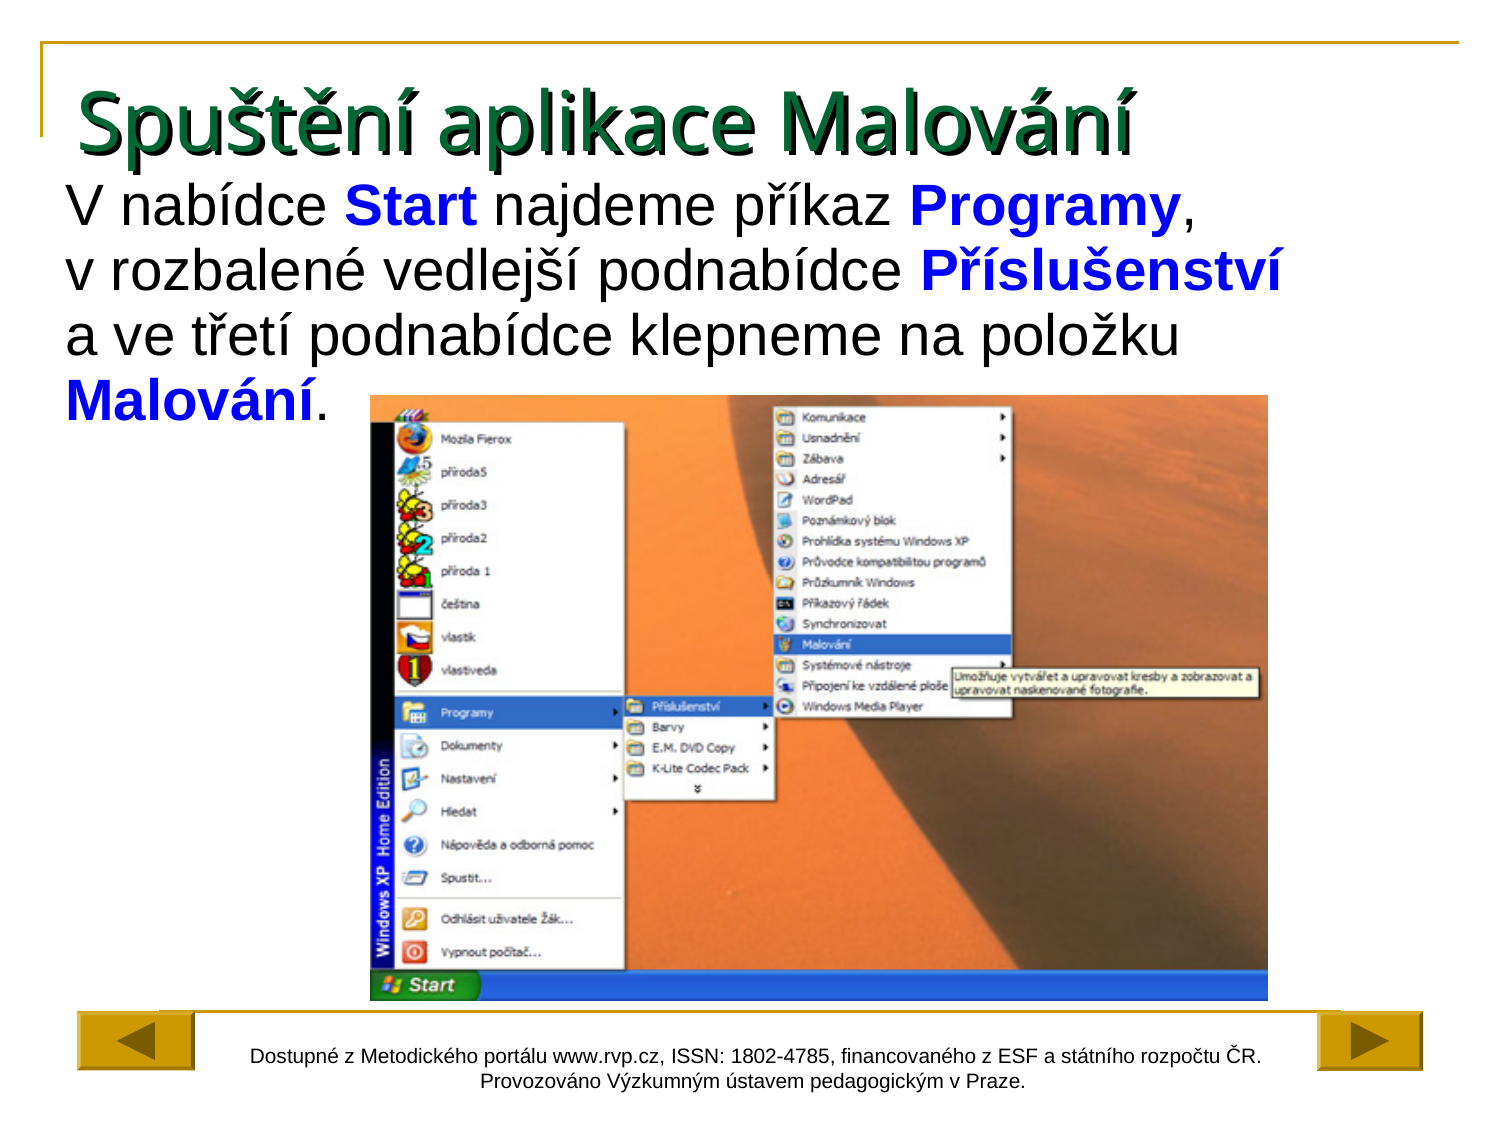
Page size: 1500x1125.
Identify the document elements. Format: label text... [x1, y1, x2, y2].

text_box [1318, 1011, 1424, 1071]
text_box [78, 1011, 195, 1071]
title Spuštění aplikace Malování [61, 54, 1231, 165]
list V nabídce Start najdeme příkaz Programy, v rozbalené vedlejší podnabídce Příslušenství a ve třetí podnabídce klepneme na položku Malování. [50, 165, 1390, 630]
picture [370, 395, 1268, 1001]
